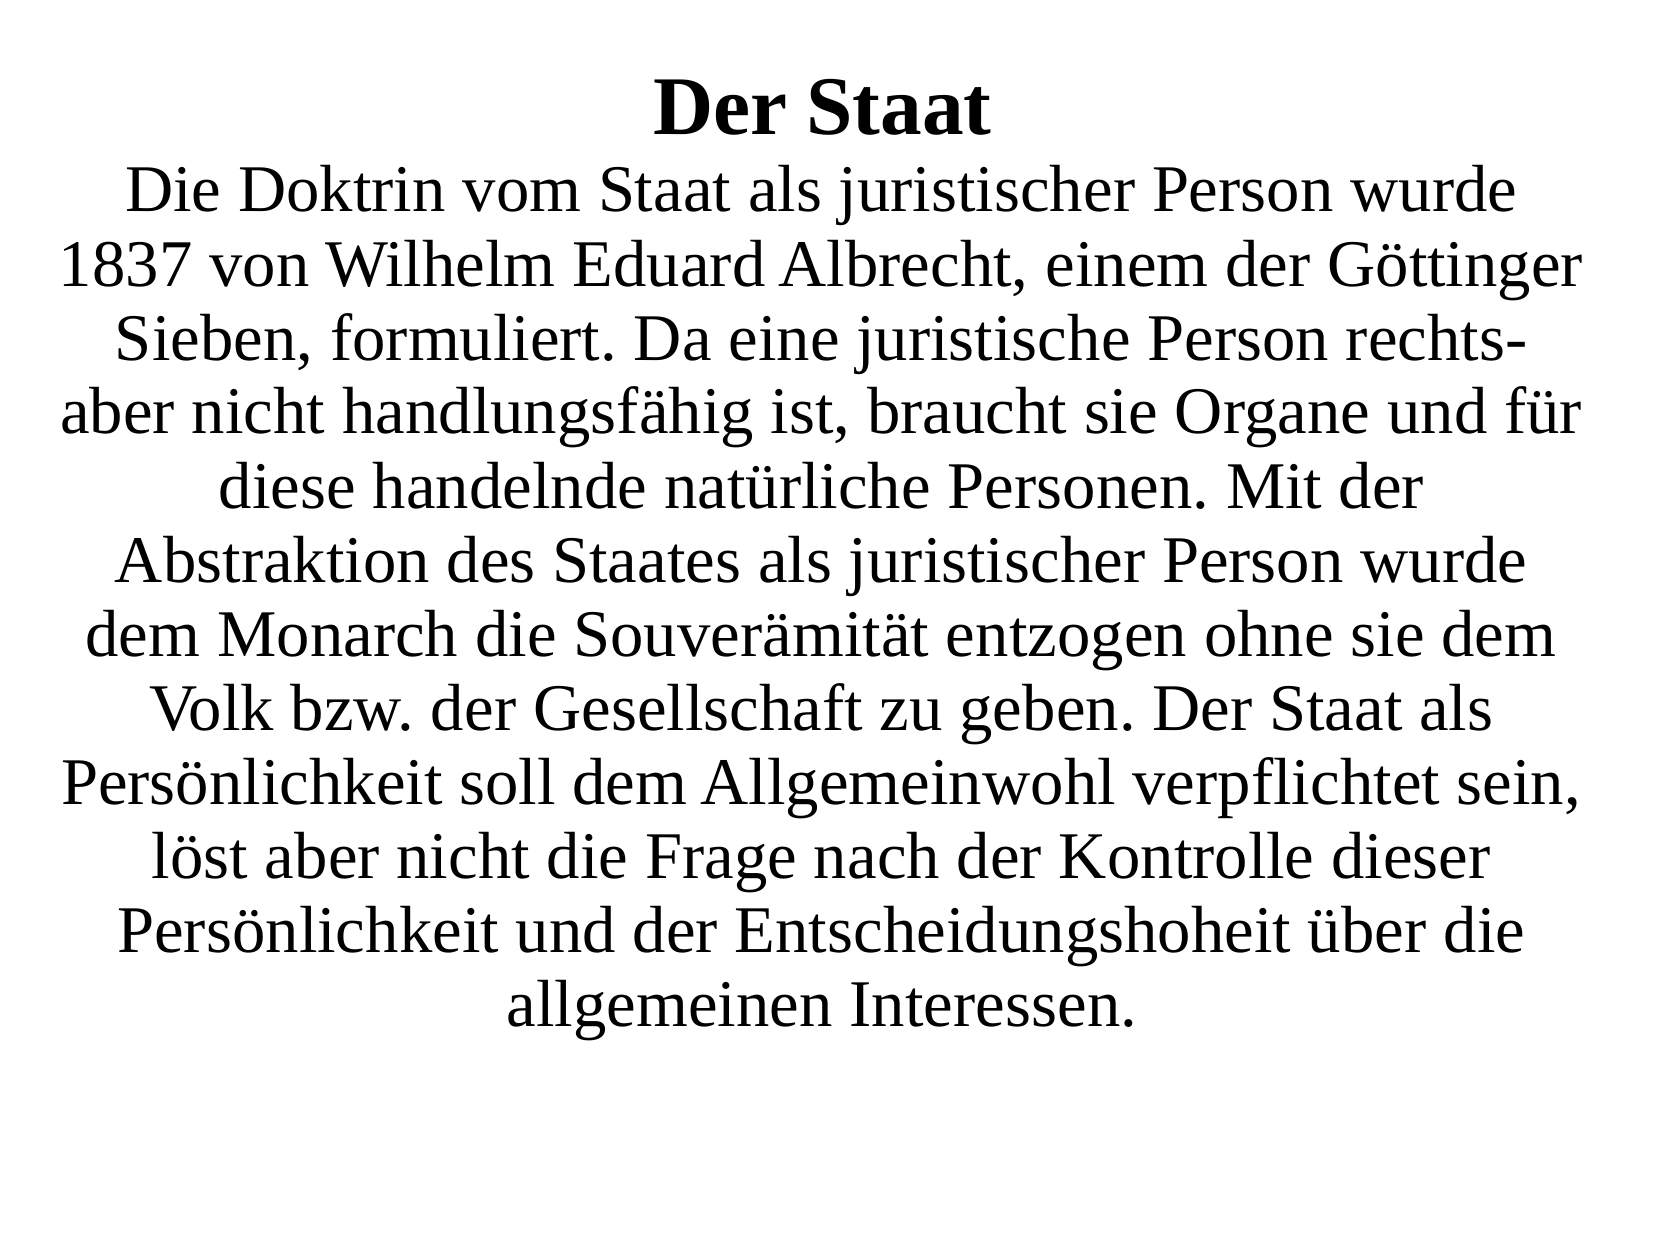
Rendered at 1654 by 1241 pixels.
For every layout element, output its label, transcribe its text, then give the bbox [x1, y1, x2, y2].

text_box Der Staat Die Doktrin vom Staat als juristischer Person wurde 1837 von Wilhelm Eduard Albrecht, einem der Göttinger Sieben, formuliert. Da eine juristische Person rechts- aber nicht handlungsfähig ist, braucht sie Organe und für diese handelnde natürliche Personen. Mit der Abstraktion des Staates als juristischer Person wurde dem Monarch die Souverämität entzogen ohne sie dem Volk bzw. der Gesellschaft zu geben. Der Staat als Persönlichkeit soll dem Allgemeinwohl verpflichtet sein, löst aber nicht die Frage nach der Kontrolle dieser Persönlichkeit und der Entscheidungshoheit über die allgemeinen Interessen. [44, 52, 1607, 1049]
